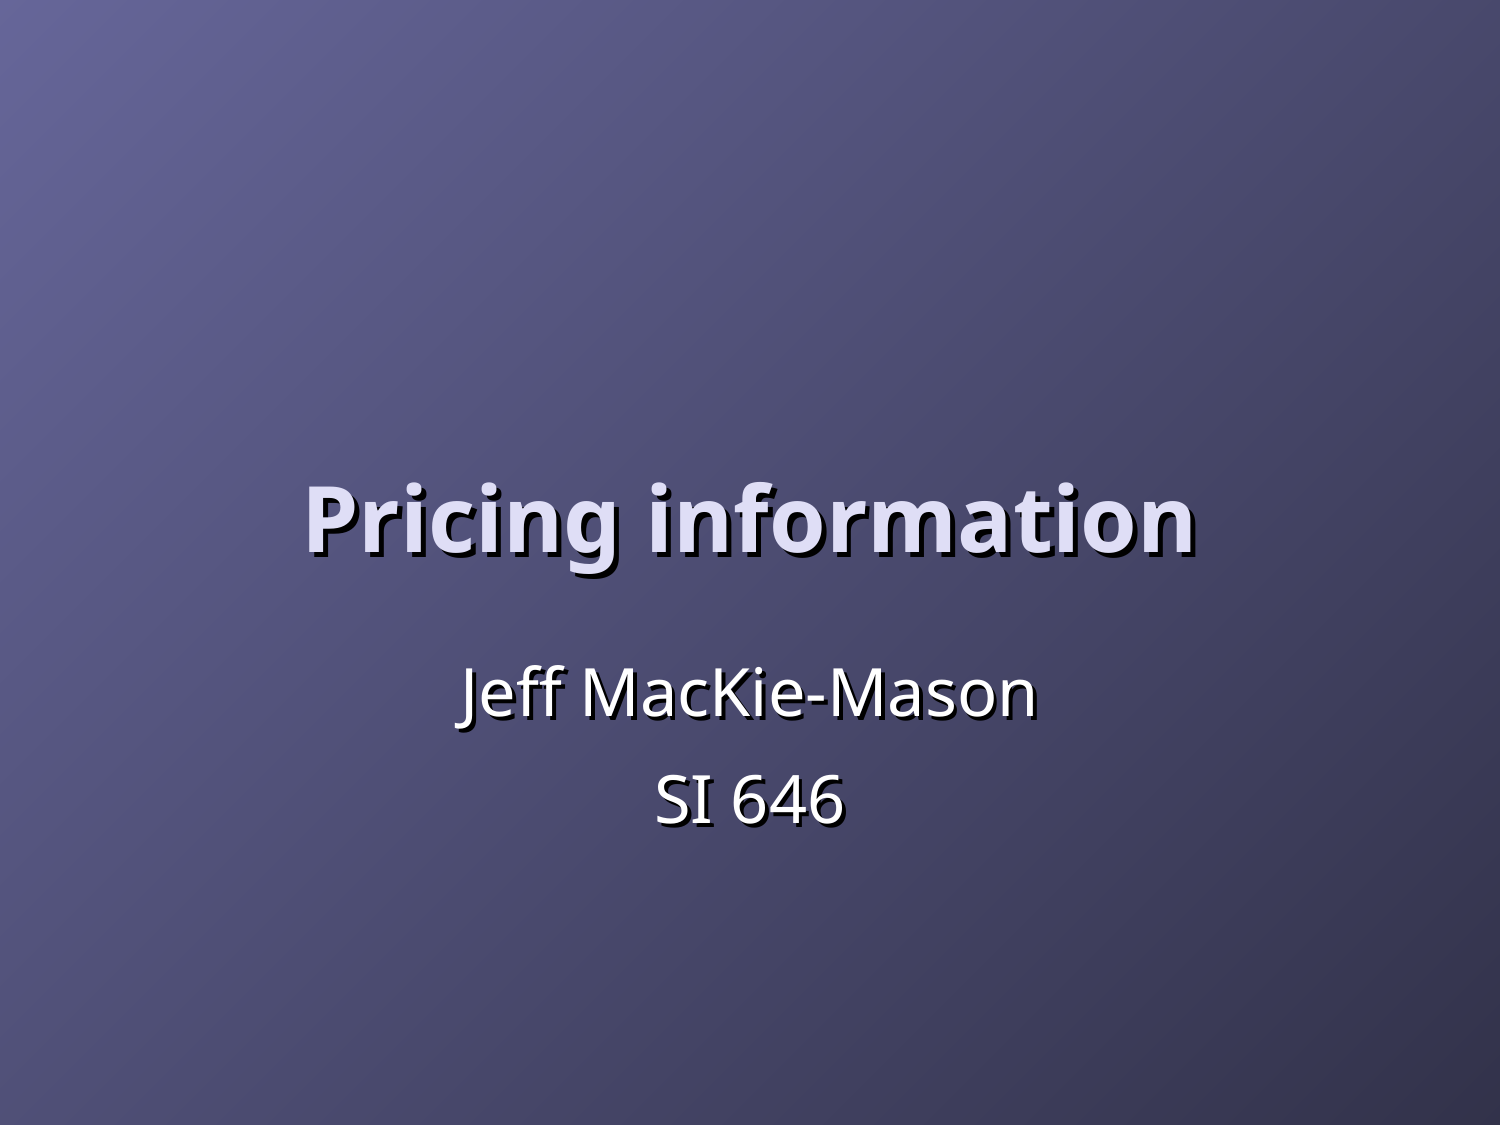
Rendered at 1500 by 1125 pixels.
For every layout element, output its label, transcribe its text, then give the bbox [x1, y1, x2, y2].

title Pricing information [112, 302, 1388, 588]
text_box Jeff MacKie-Mason SI 646 [225, 637, 1276, 926]
